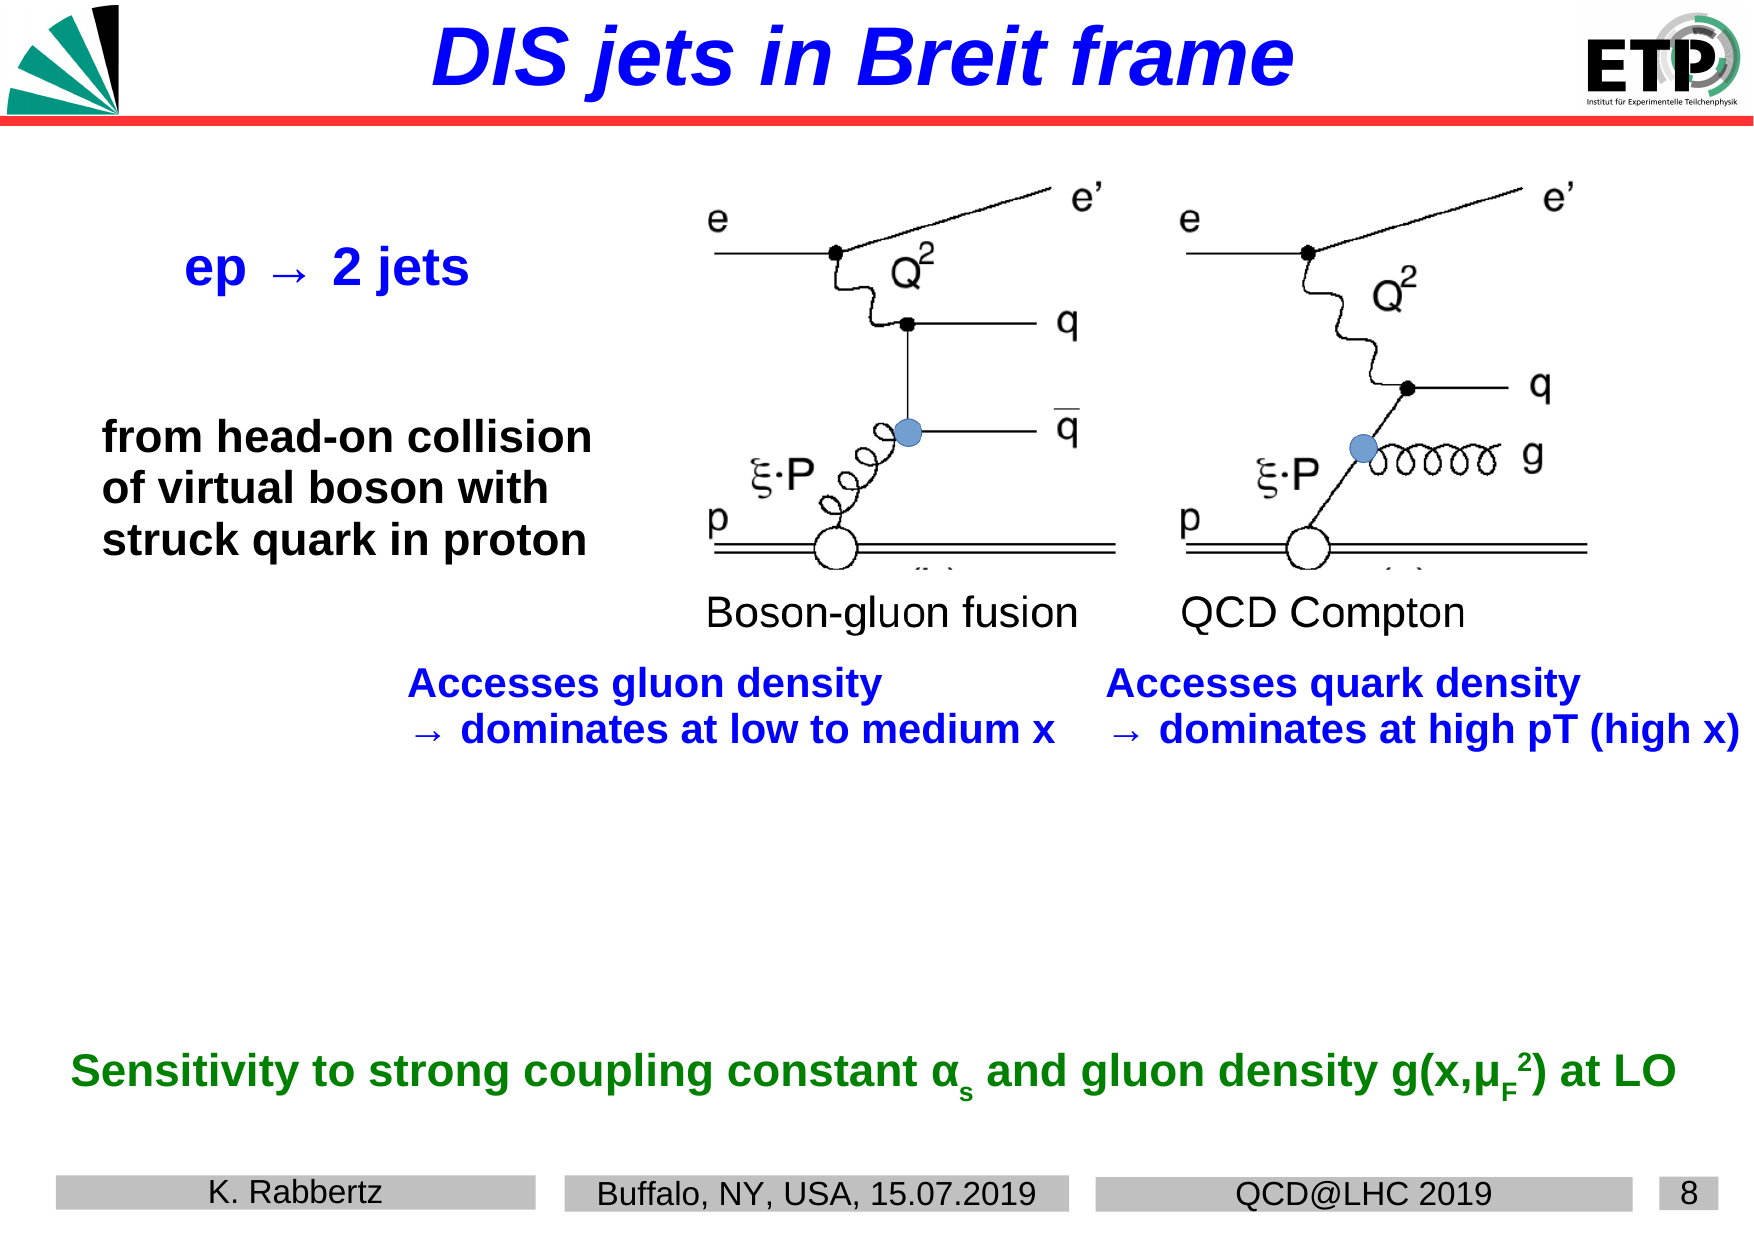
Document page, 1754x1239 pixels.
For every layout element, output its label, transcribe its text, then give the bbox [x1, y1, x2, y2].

text_box Sensitivity to strong coupling constant αs and gluon density g(x,μF2) at LO [58, 1038, 1689, 1113]
picture [7, 5, 119, 116]
text_box from head-on collision of virtual boson with struck quark in proton [89, 405, 606, 571]
text_box Accesses quark density → dominates at high pT (high x) [1093, 653, 1754, 759]
title DIS jets in Breit frame [123, 0, 1606, 114]
text_box Accesses gluon density → dominates at low to medium x [395, 653, 1087, 759]
picture [696, 160, 1595, 648]
text_box ep → 2 jets [172, 230, 483, 303]
picture [1606, 5, 1748, 109]
